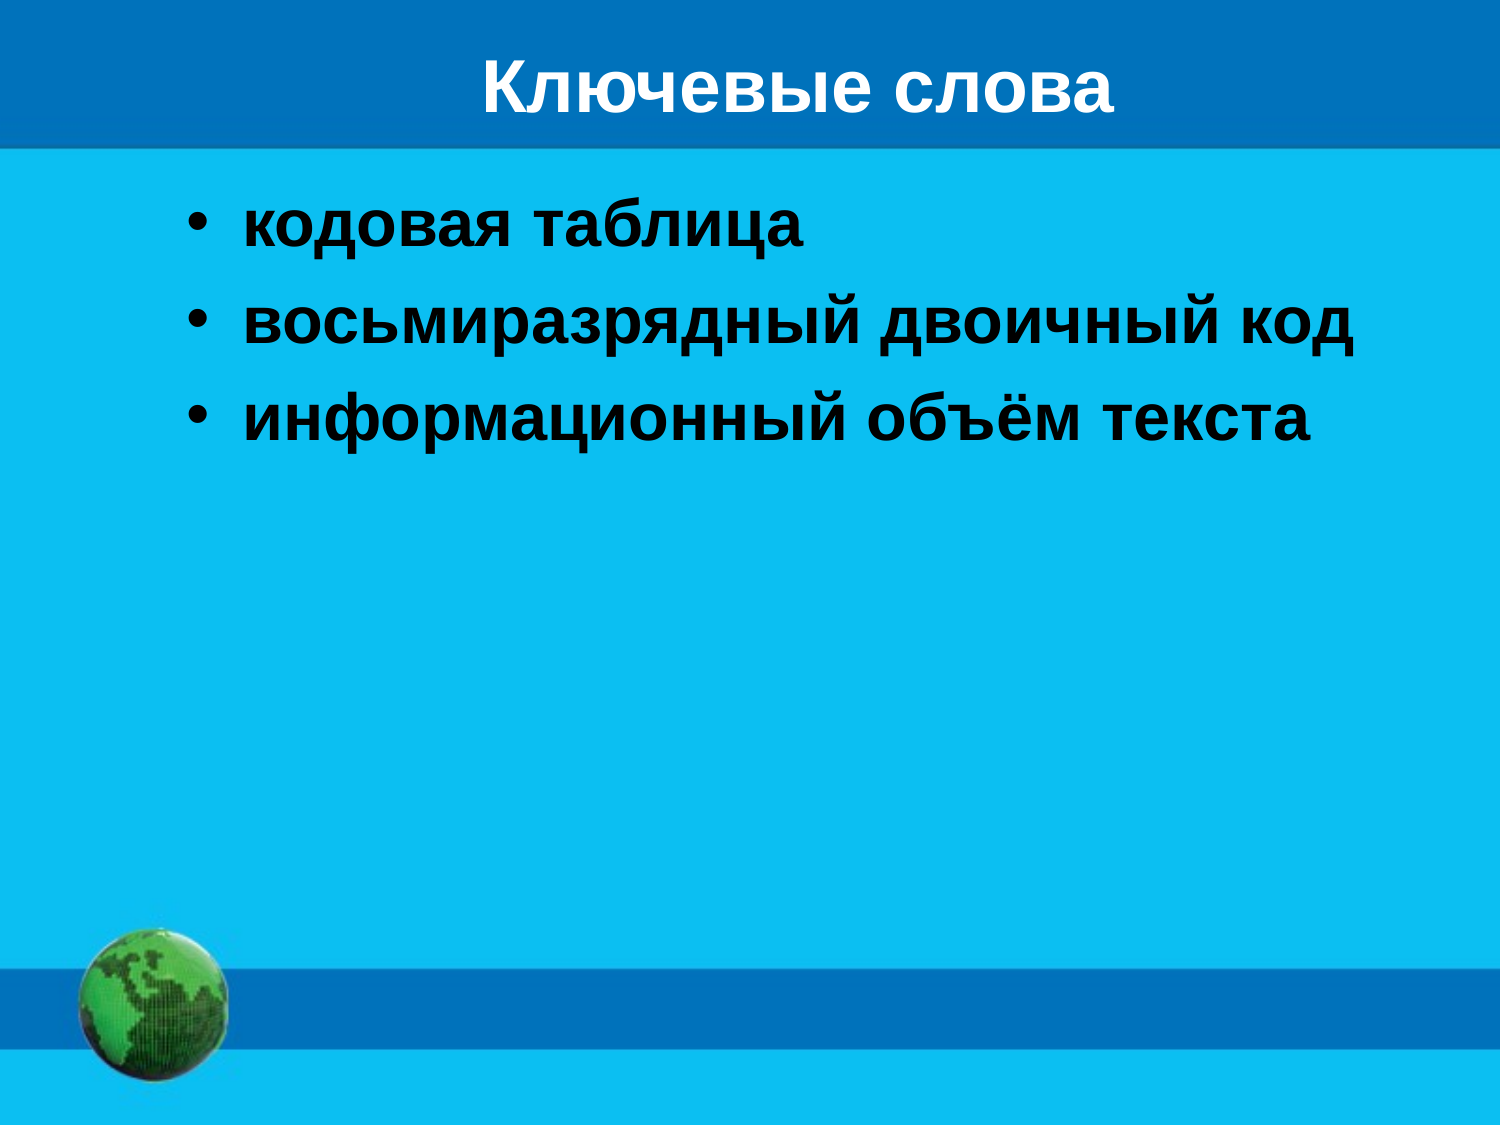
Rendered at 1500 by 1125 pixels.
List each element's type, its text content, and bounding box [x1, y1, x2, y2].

picture [0, 924, 1500, 1084]
list кодовая таблица восьмиразрядный двоичный код информационный объём текста [171, 172, 1425, 492]
title Ключевые слова [171, 30, 1425, 135]
picture [0, 0, 1500, 146]
